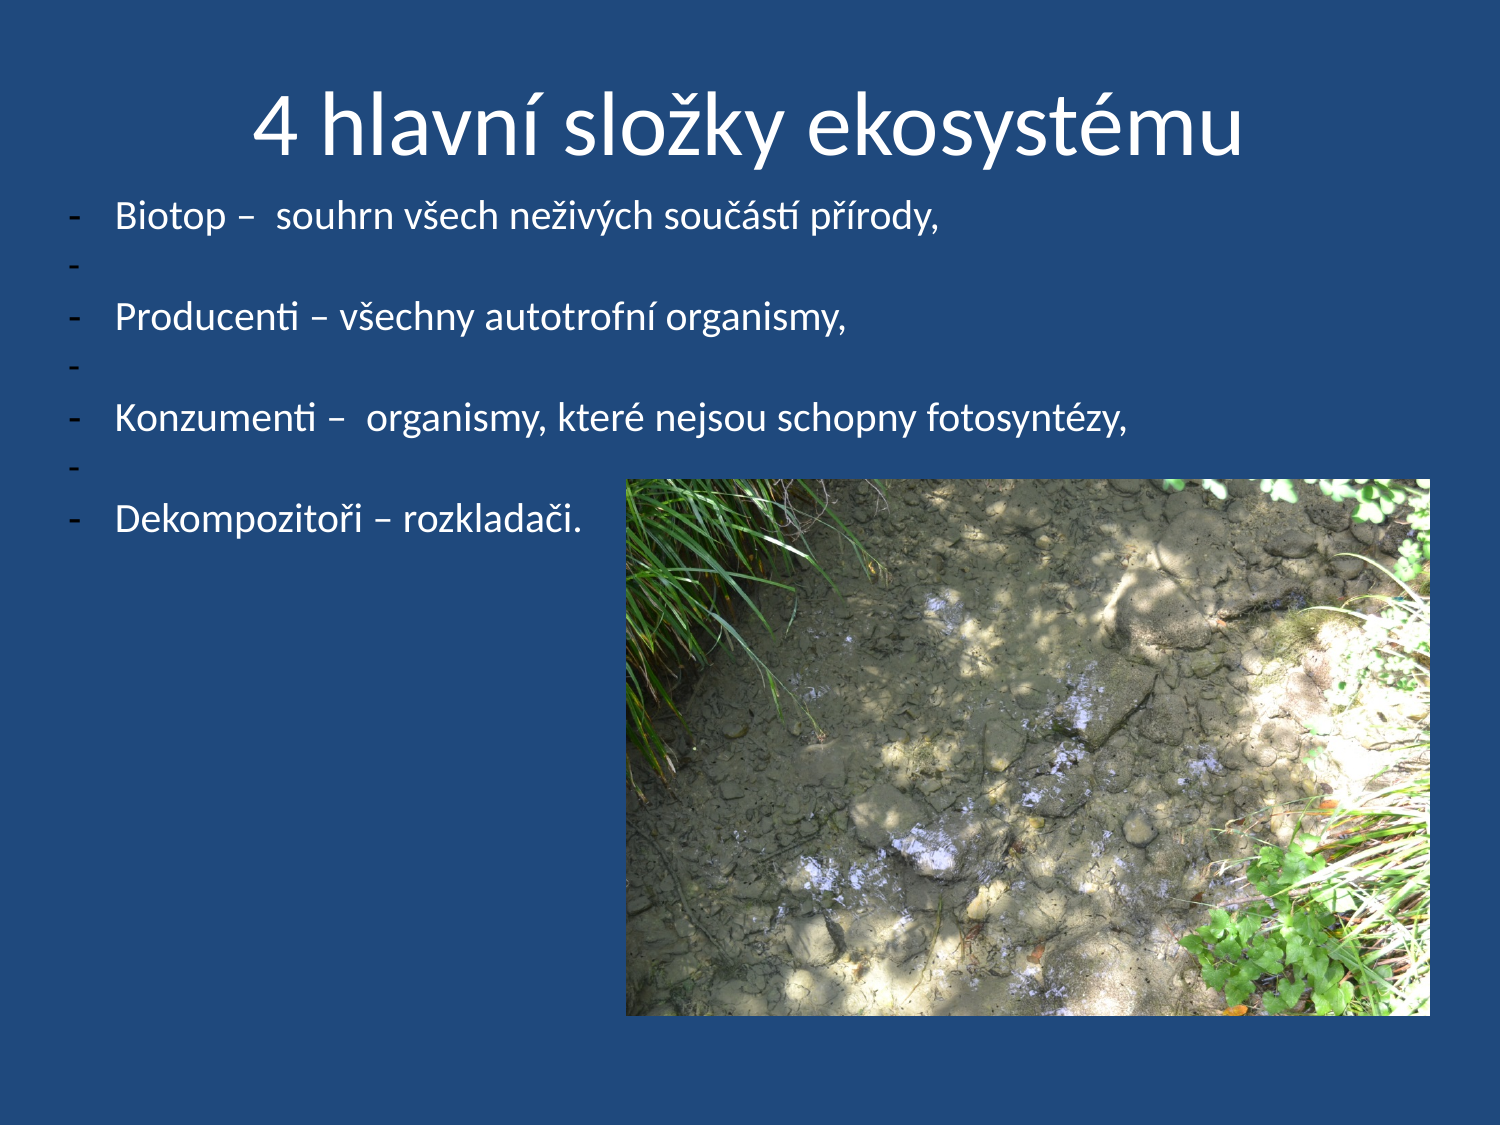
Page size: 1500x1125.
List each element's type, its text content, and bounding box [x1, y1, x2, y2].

picture [626, 479, 1430, 1016]
title 4 hlavní složky ekosystému [112, 0, 1388, 239]
text_box Biotop – souhrn všech neživých součástí přírody, Producenti – všechny autotrofní organismy, Konzumenti – organismy, které nejsou schopny fotosyntézy, Dekompozitoři – rozkladači. [53, 180, 1211, 534]
